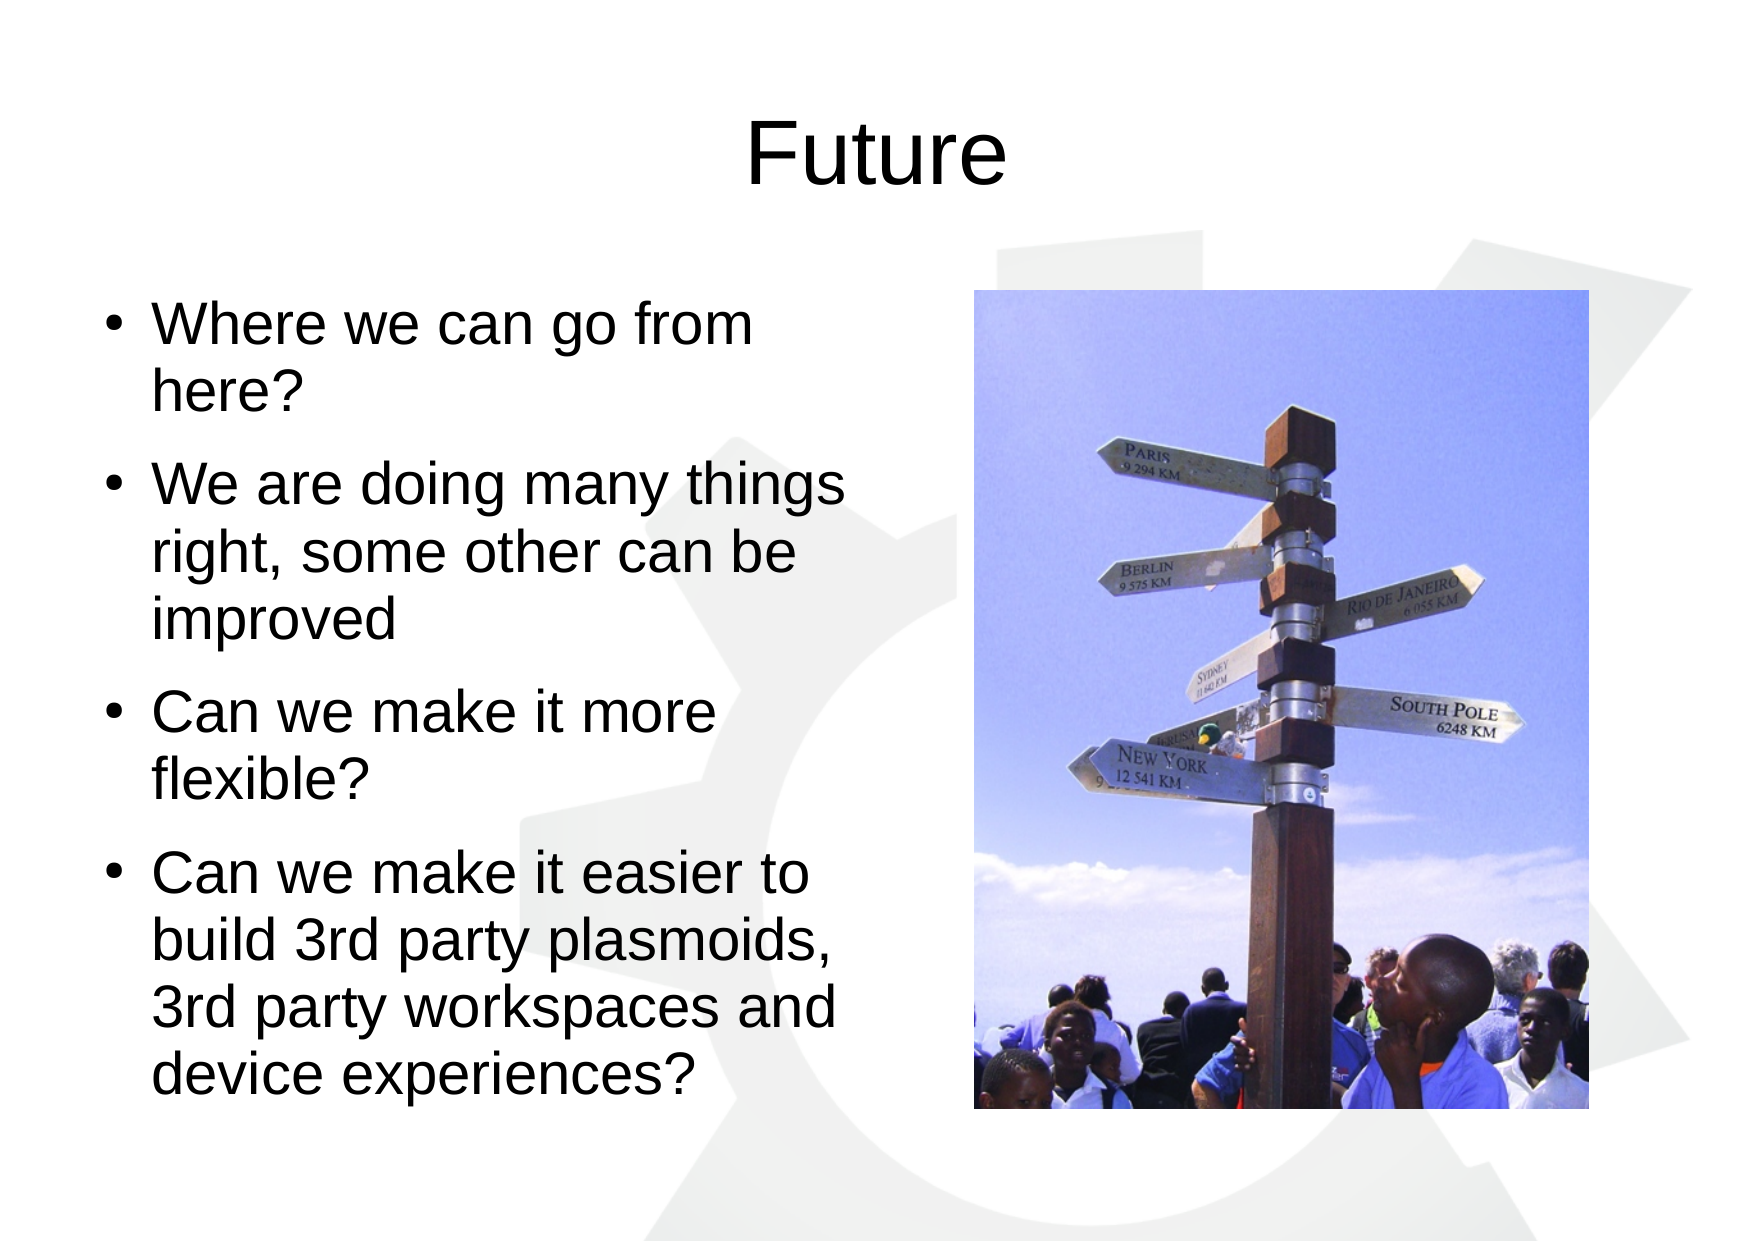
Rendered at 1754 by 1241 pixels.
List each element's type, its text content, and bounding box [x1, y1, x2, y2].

title Future [87, 49, 1667, 257]
list Where we can go from here? We are doing many things right, some other can be improved Can we make it more flexible? Can we make it easier to build 3rd party plasmoids, 3rd party workspaces and device experiences? [87, 290, 858, 1109]
picture [519, 230, 1693, 1241]
